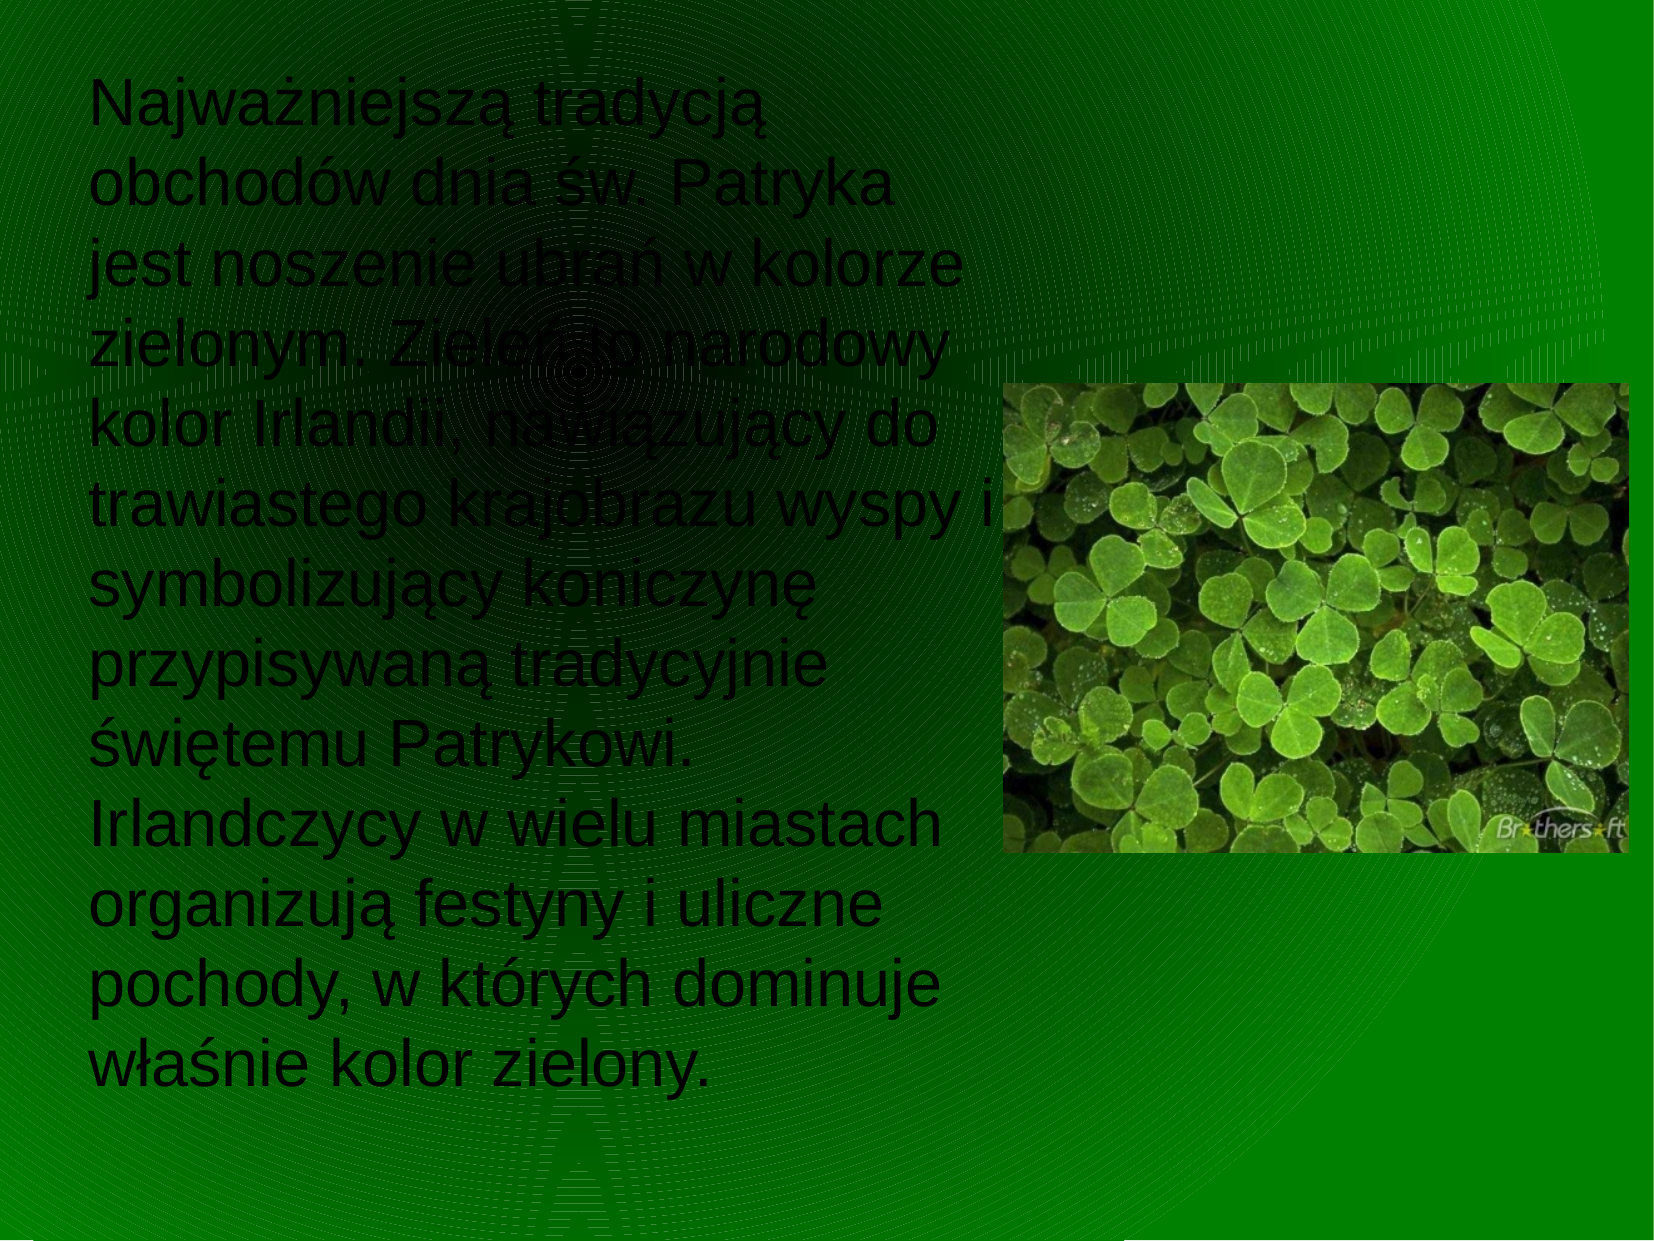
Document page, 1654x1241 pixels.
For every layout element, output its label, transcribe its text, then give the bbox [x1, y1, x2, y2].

picture [1003, 383, 1629, 853]
list Najważniejszą tradycją obchodów dnia św. Patryka jest noszenie ubrań w kolorze zielonym. Zieleń to narodowy kolor Irlandii, nawiązujący do trawiastego krajobrazu wyspy i symbolizujący koniczynę przypisywaną tradycyjnie świętemu Patrykowi. Irlandczycy w wielu miastach organizują festyny i uliczne pochody, w których dominuje właśnie kolor zielony. [88, 59, 1004, 1241]
